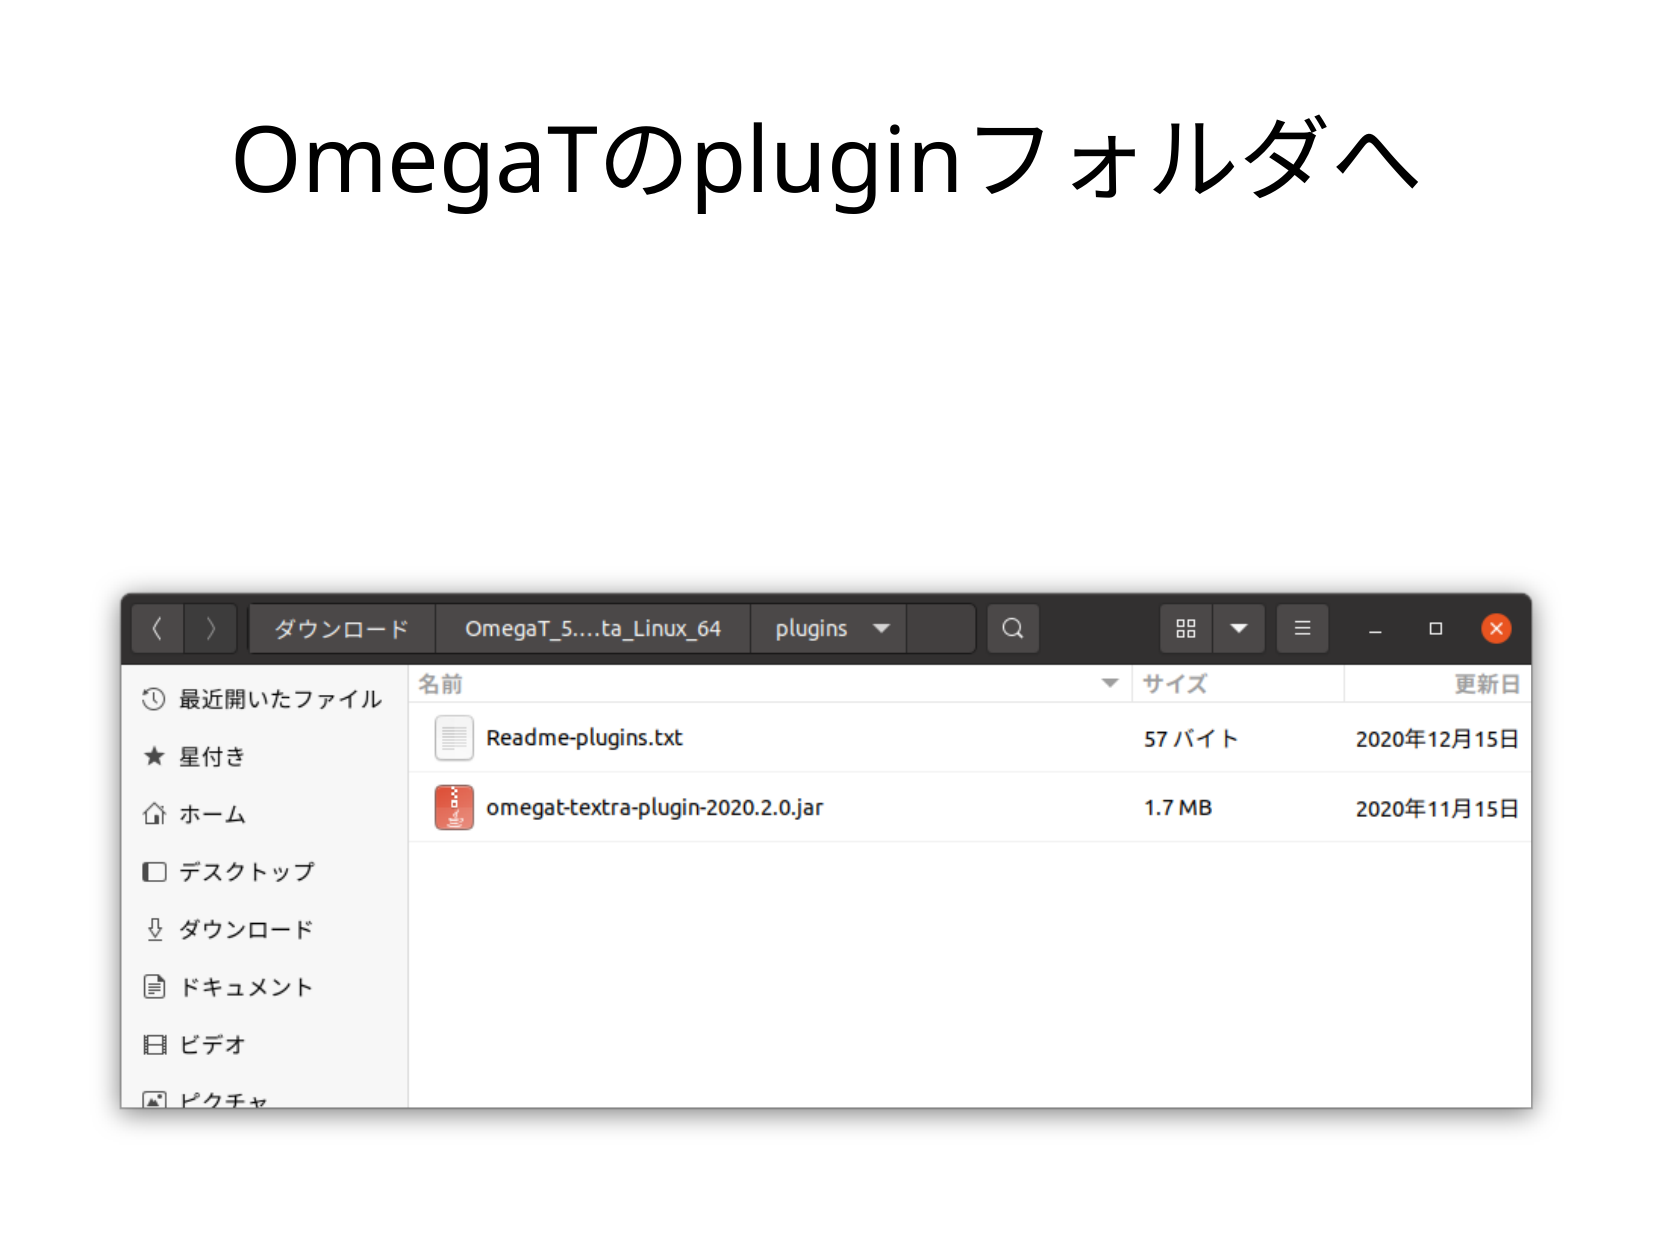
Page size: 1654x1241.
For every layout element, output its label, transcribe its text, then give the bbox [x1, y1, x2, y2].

picture [82, 559, 1571, 1152]
title OmegaTのpluginフォルダへ [82, 49, 1571, 257]
